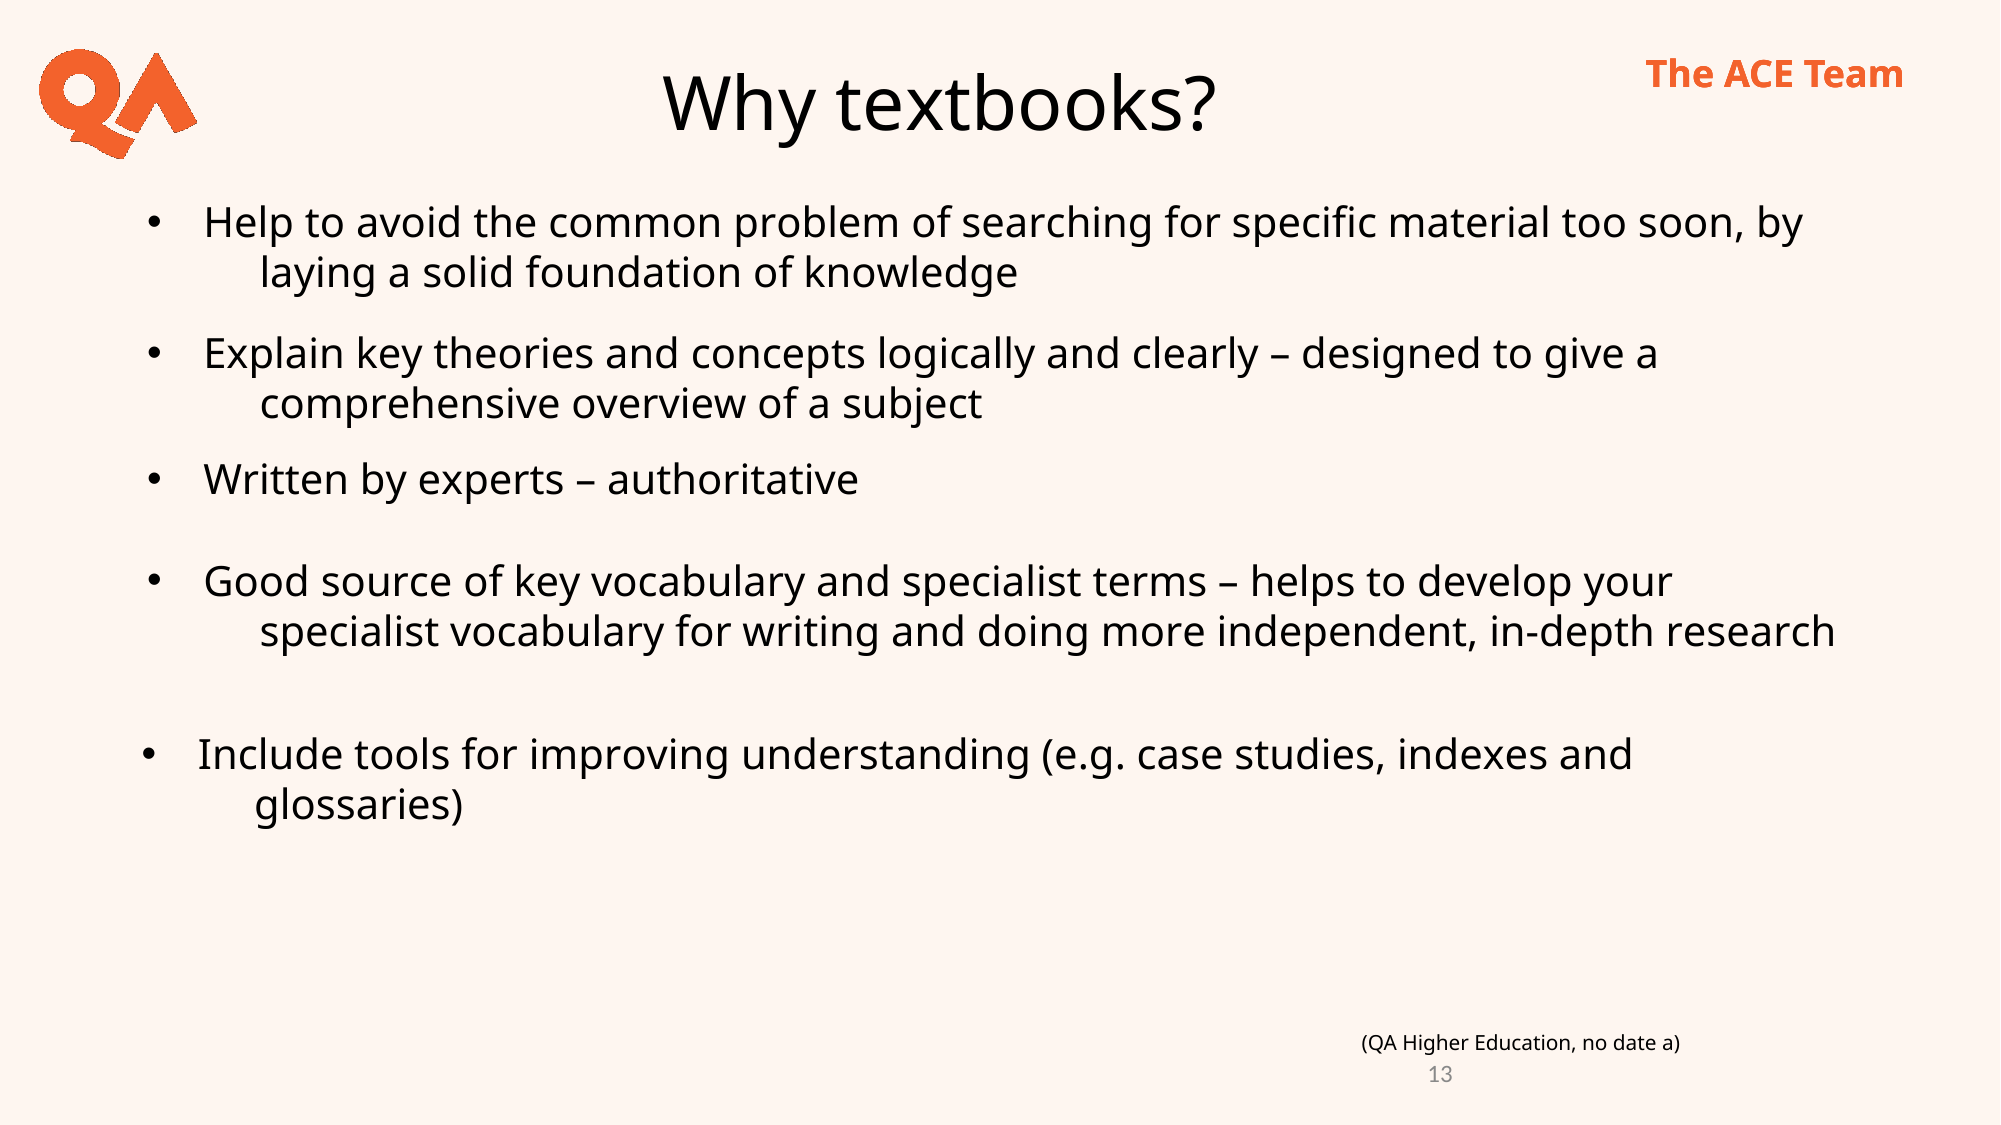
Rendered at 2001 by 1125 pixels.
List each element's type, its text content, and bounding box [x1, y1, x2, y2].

picture [39, 49, 197, 159]
text_box Good source of key vocabulary and specialist terms – helps to develop your specialist vocabulary for writing and doing more independent, in-depth research [132, 547, 1868, 714]
text_box The ACE Team [1709, 43, 1920, 103]
text_box Help to avoid the common problem of searching for specific material too soon, by laying a solid foundation of knowledge [132, 188, 1868, 305]
text_box Why textbooks? [171, 0, 1709, 155]
text_box Explain key theories and concepts logically and clearly – designed to give a comprehensive overview of a subject [132, 319, 1868, 436]
text_box Include tools for improving understanding (e.g. case studies, indexes and glossaries) [126, 720, 1863, 837]
text_box (QA Higher Education, no date a) [1346, 1022, 1724, 1063]
text_box [1412, 1042, 1863, 1103]
text_box Written by experts – authoritative [132, 445, 1868, 512]
